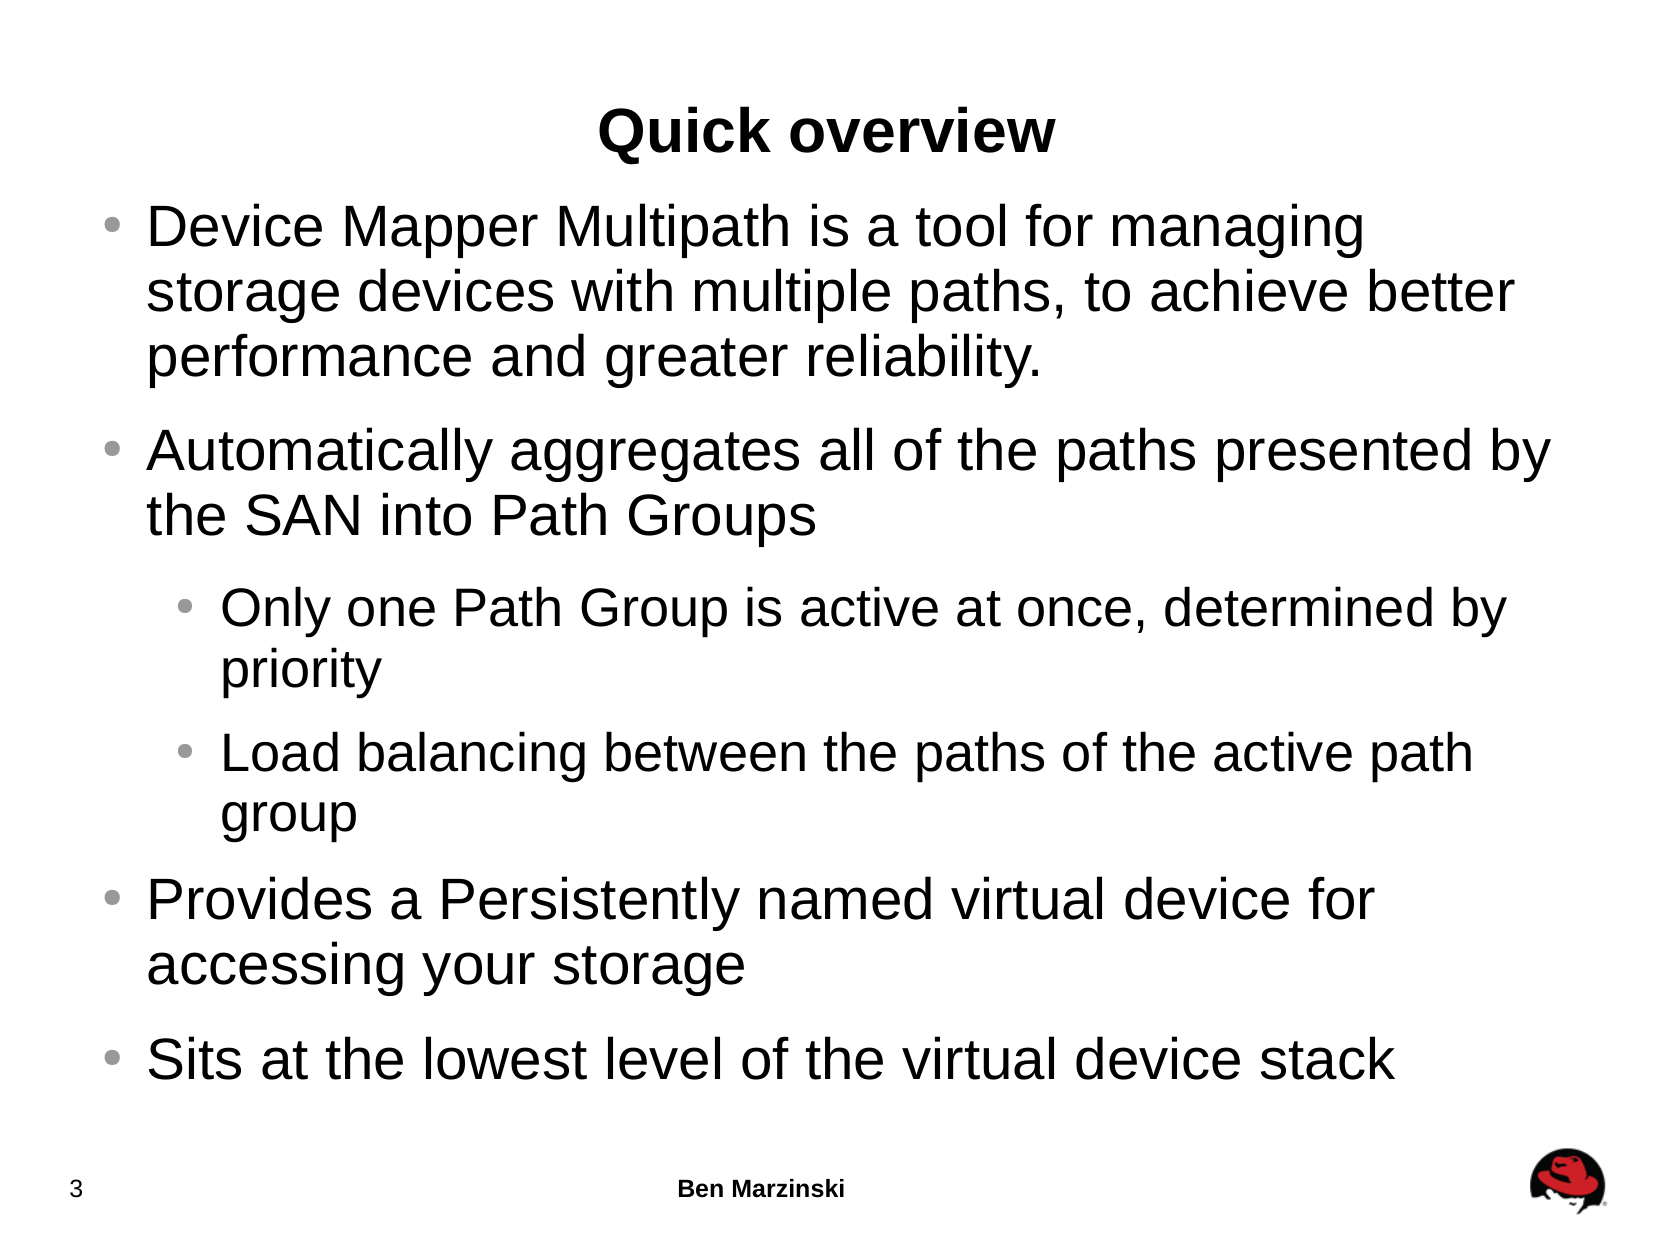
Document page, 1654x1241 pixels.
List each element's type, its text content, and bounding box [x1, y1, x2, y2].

picture [1529, 1146, 1613, 1224]
list Device Mapper Multipath is a tool for managing storage devices with multiple paths, to achieve better performance and greater reliability. Automatically aggregates all of the paths presented by the SAN into Path Groups Only one Path Group is active at once, determined by priority Load balancing between the paths of the active path group Provides a Persistently named virtual device for accessing your storage Sits at the lowest level of the virtual device stack [86, 193, 1576, 1092]
title Quick overview [82, 37, 1571, 226]
